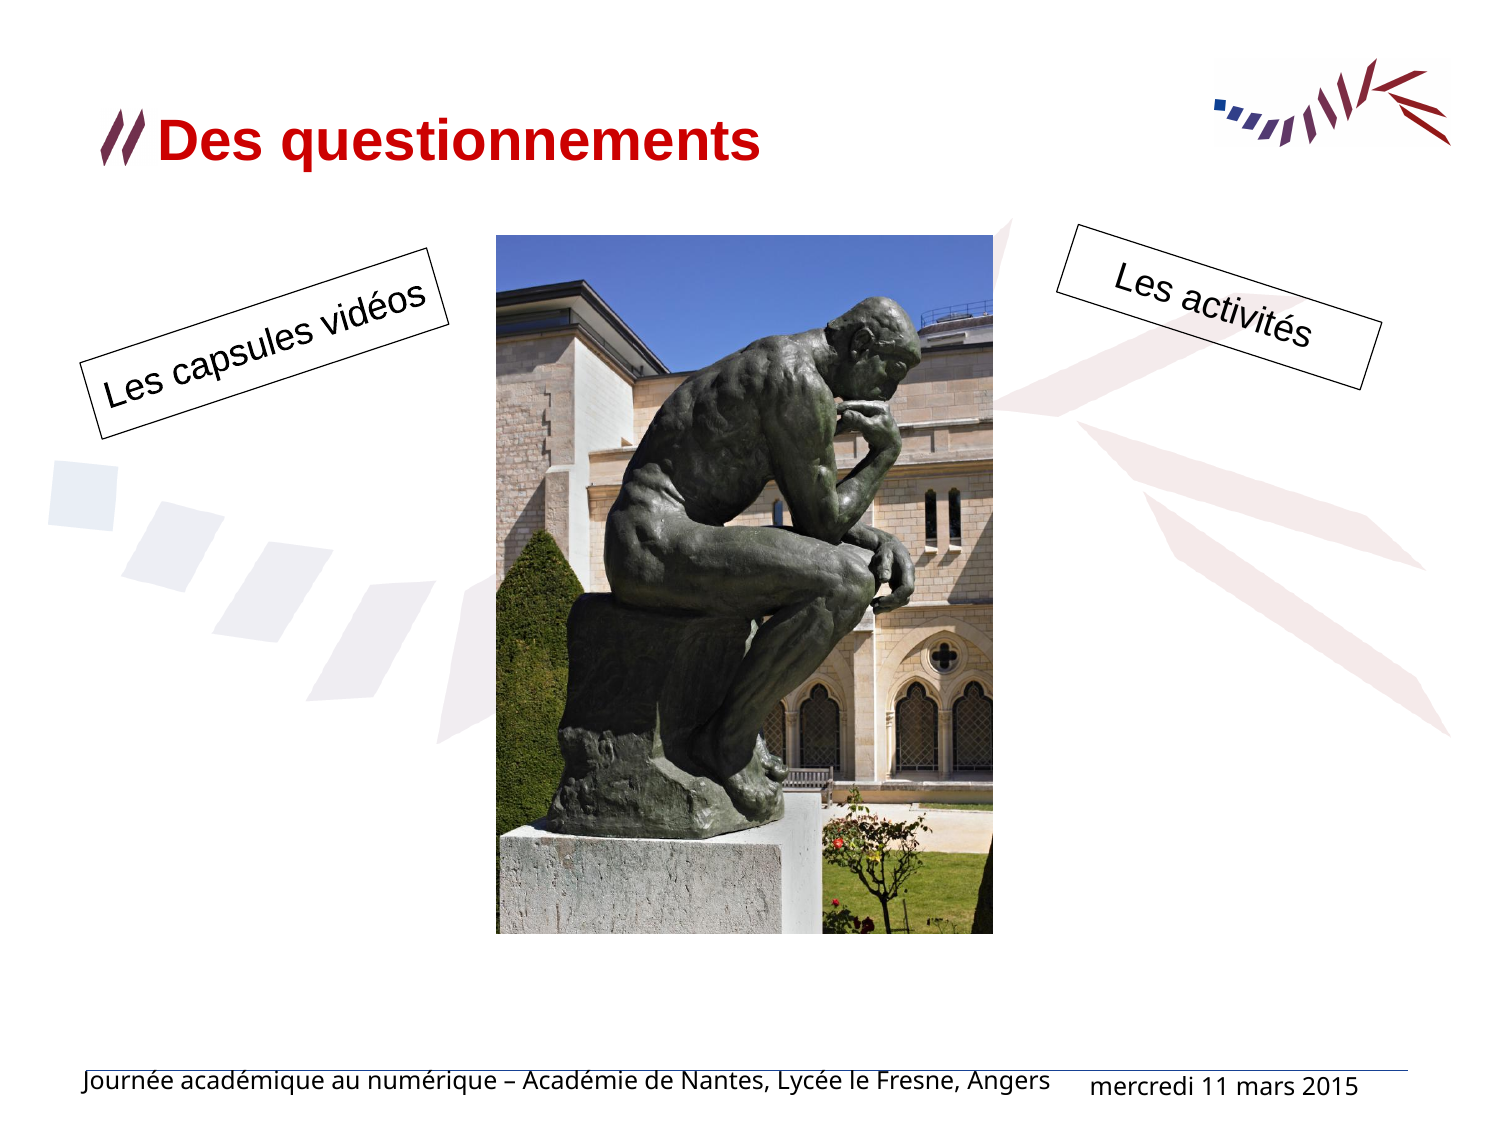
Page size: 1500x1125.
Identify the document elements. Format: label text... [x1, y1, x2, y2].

text_box Journée académique au numérique – Académie de Nantes, Lycée le Fresne, Angers [0, 1057, 1127, 1125]
text_box Les capsules vidéos [79, 247, 449, 440]
title Des questionnements [85, 94, 1458, 201]
text_box mercredi 11 mars 2015 [1074, 1063, 1500, 1125]
picture [1214, 58, 1451, 94]
picture [48, 218, 1451, 934]
slide_number [82, 301, 263, 361]
slide_number [82, 301, 1458, 1016]
text_box Les activités [1056, 224, 1382, 390]
